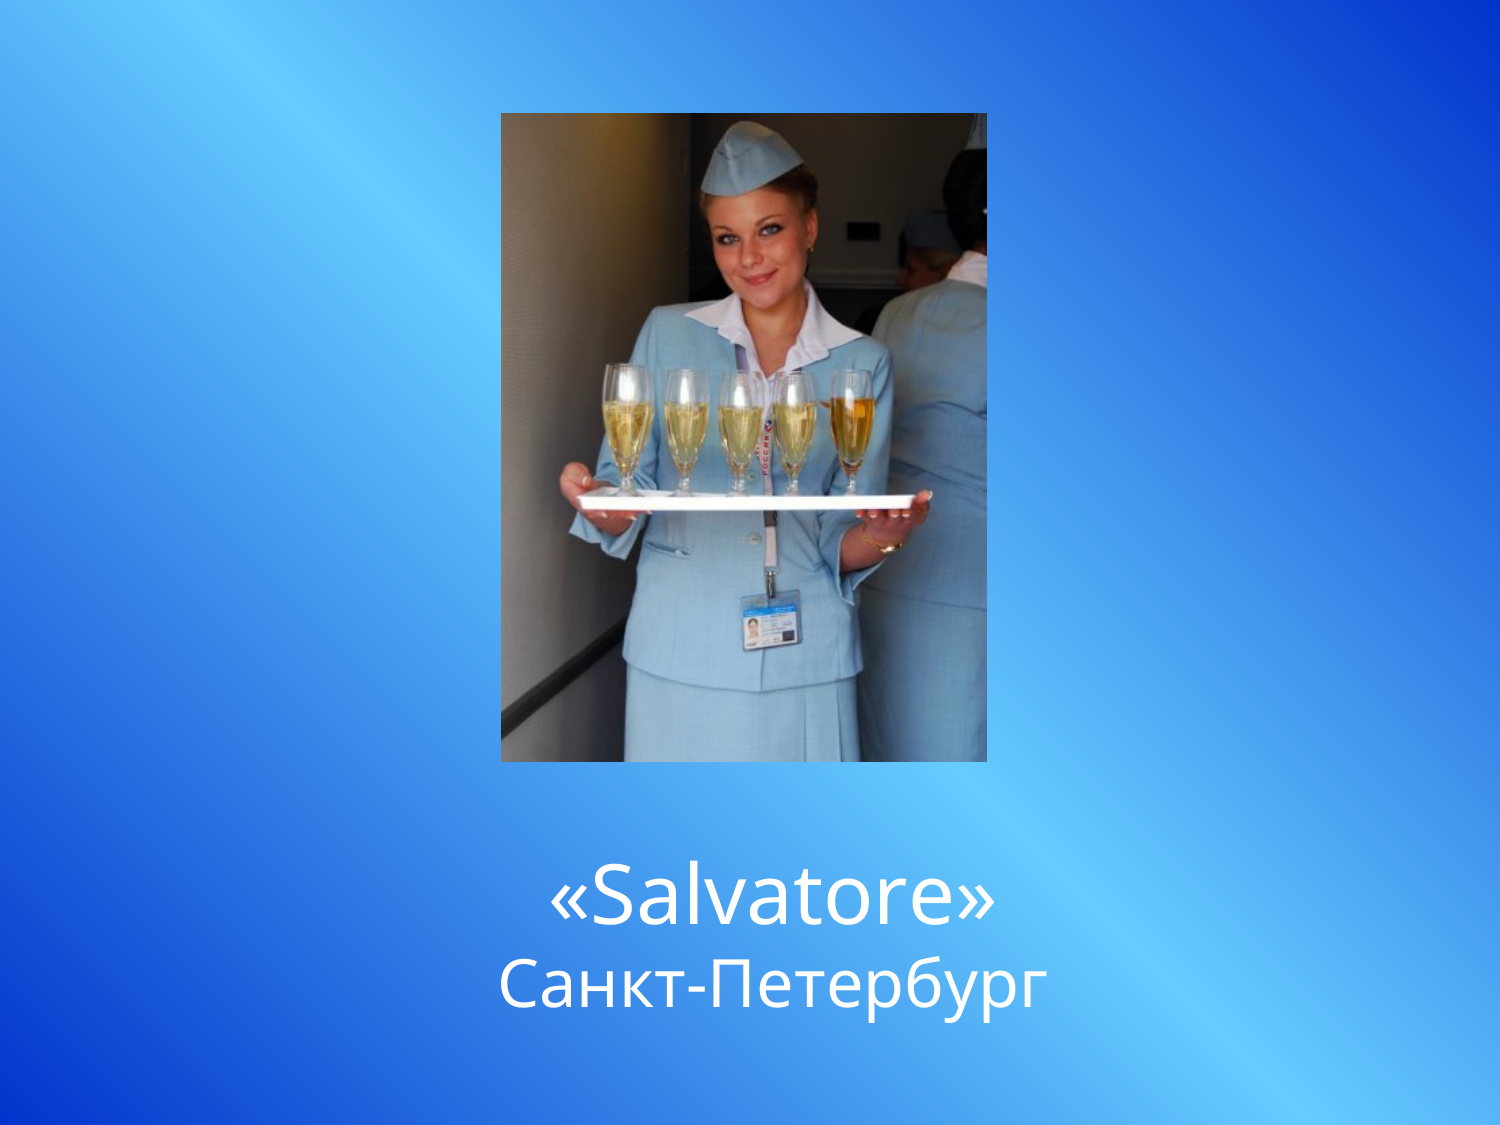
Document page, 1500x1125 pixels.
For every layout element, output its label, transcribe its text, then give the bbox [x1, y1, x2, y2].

text_box «Salvatore» Санкт-Петербург [135, 810, 1411, 1052]
picture [501, 113, 987, 762]
